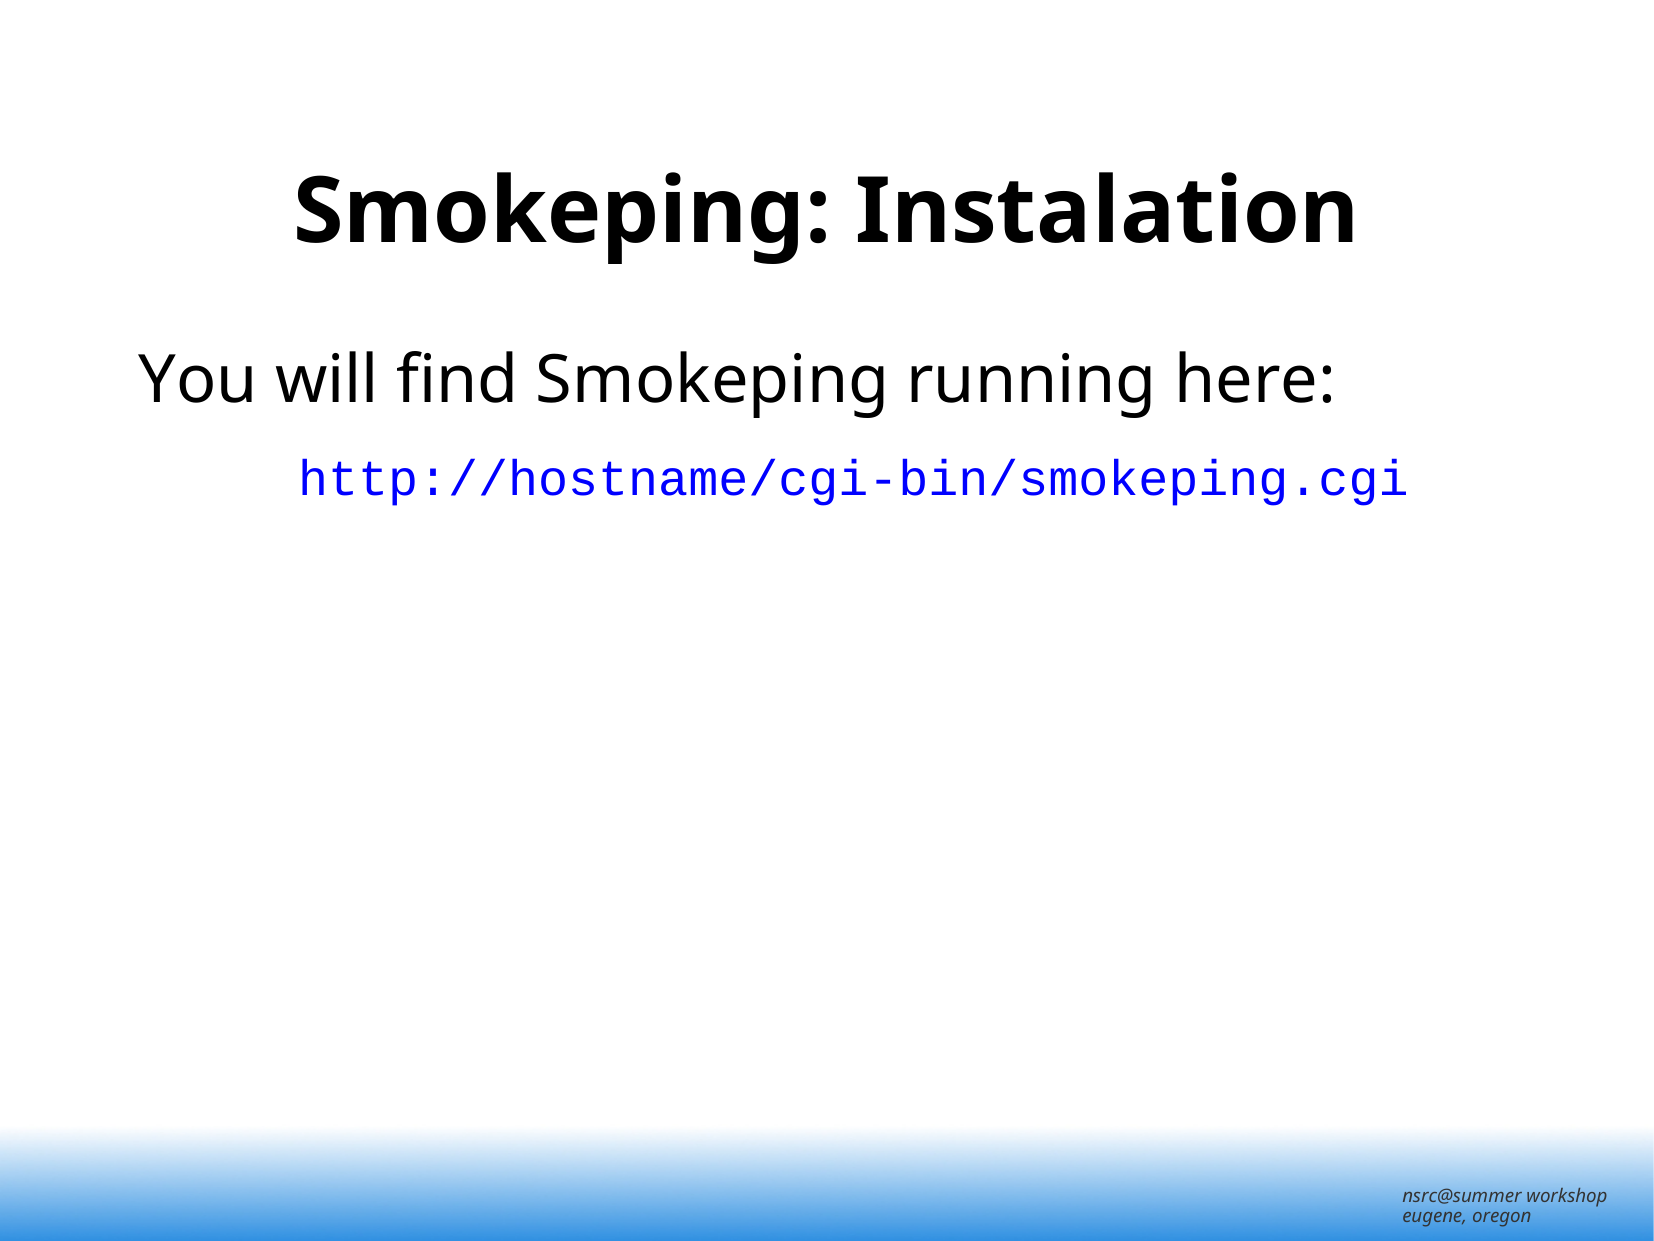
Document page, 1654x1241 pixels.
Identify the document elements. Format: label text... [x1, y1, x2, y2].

picture [0, 1124, 1654, 1241]
title Smokeping: Instalation [121, 102, 1534, 311]
list You will find Smokeping running here: http://hostname/cgi-bin/smokeping.cgi [121, 327, 1559, 1117]
